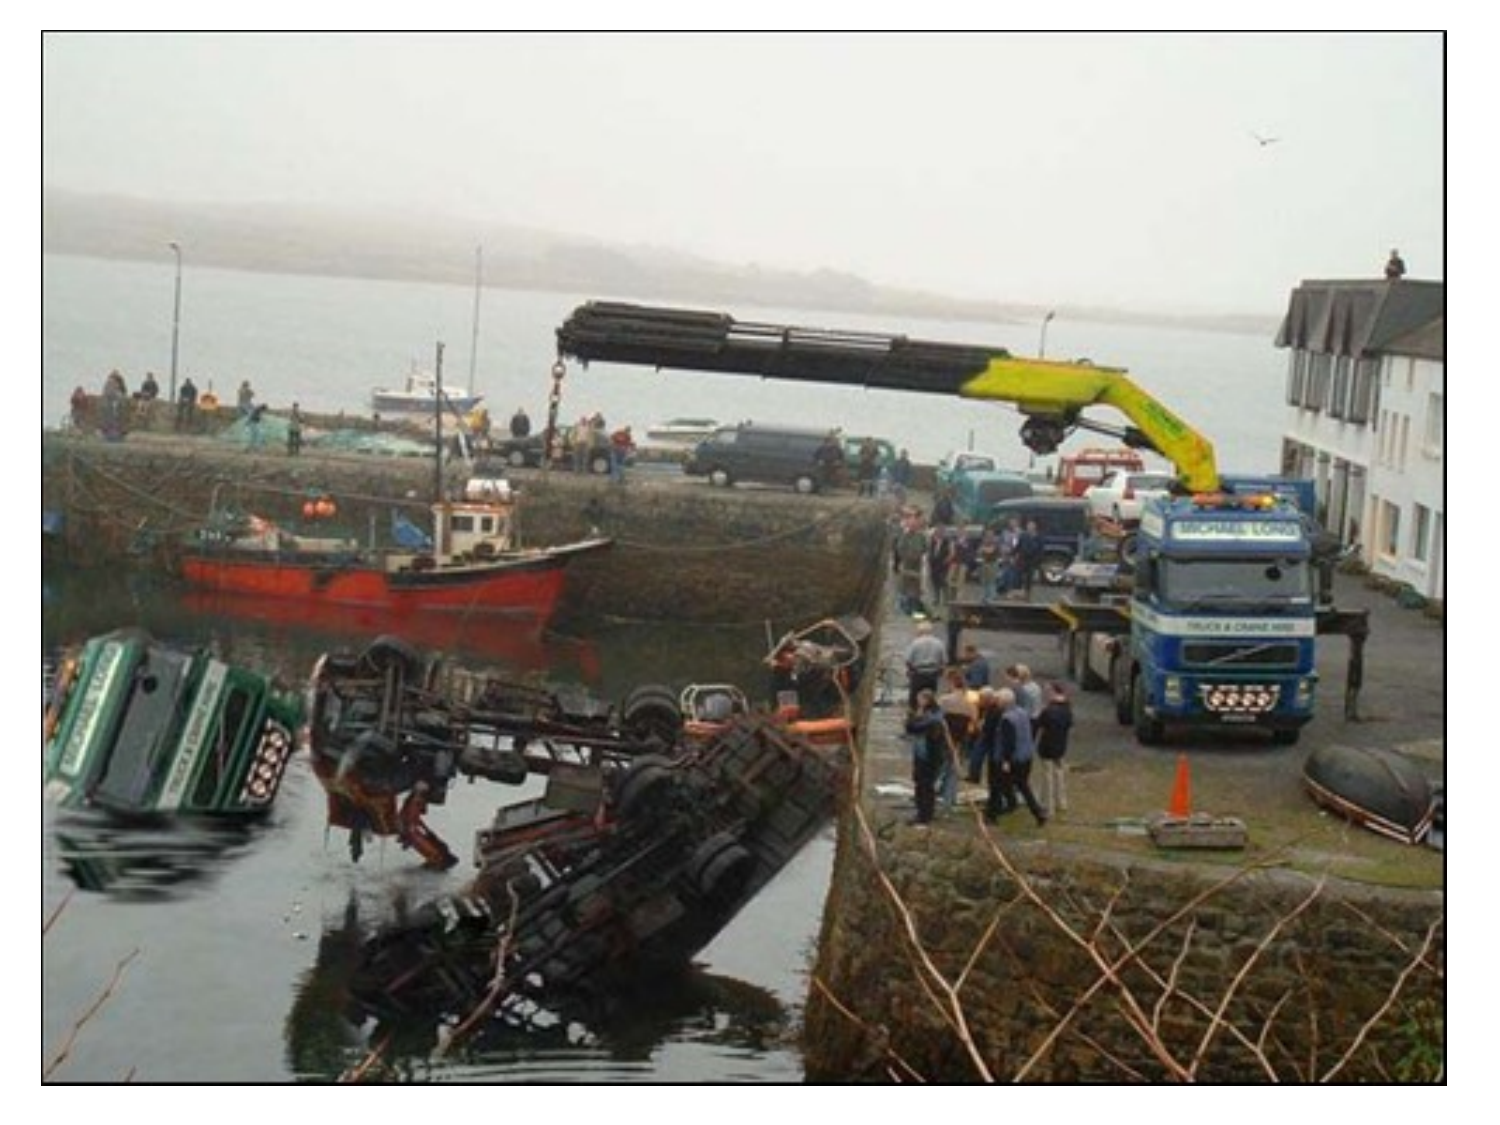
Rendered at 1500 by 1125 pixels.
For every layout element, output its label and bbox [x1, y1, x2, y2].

picture [41, 30, 1447, 1086]
